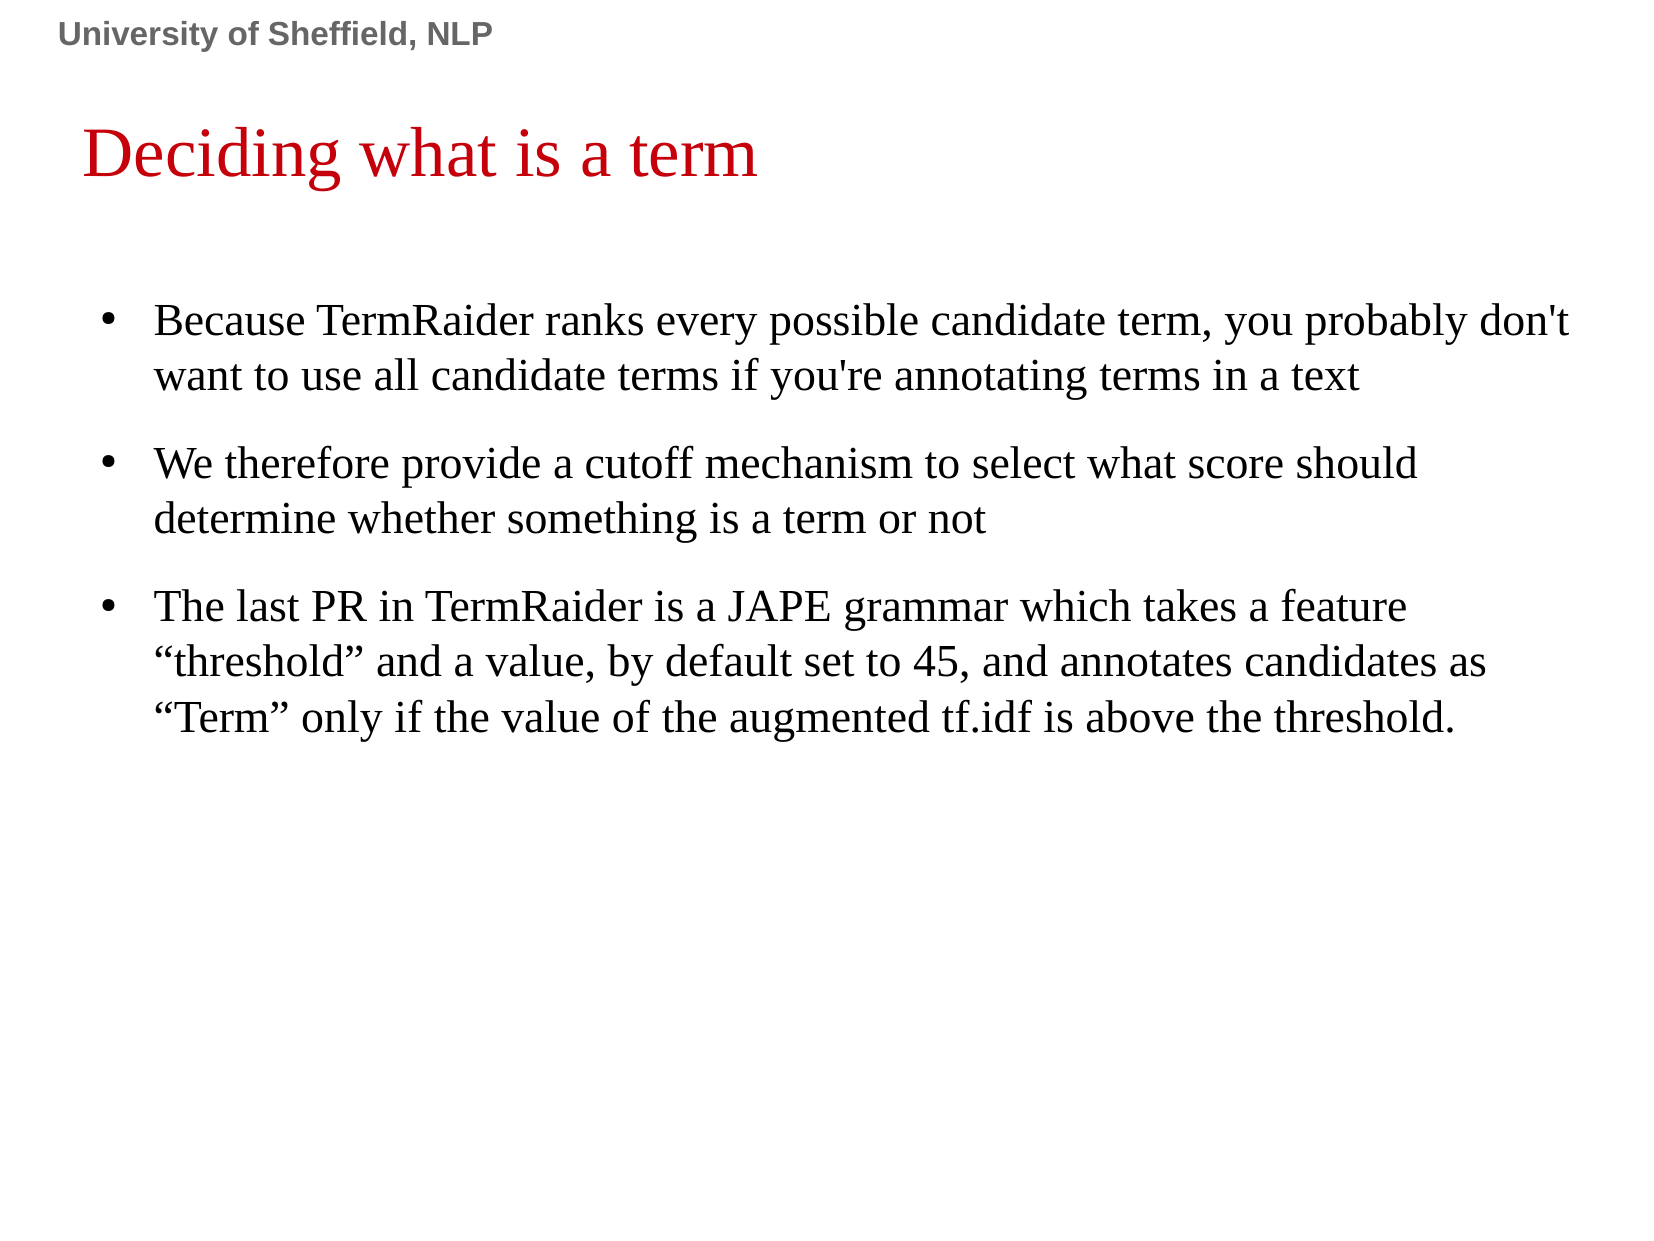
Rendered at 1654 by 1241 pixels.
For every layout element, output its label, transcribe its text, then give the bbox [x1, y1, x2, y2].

list Because TermRaider ranks every possible candidate term, you probably don't want to use all candidate terms if you're annotating terms in a text We therefore provide a cutoff mechanism to select what score should determine whether something is a term or not The last PR in TermRaider is a JAPE grammar which takes a feature “threshold” and a value, by default set to 45, and annotates candidates as “Term” only if the value of the augmented tf.idf is above the threshold. [82, 290, 1571, 1109]
title Deciding what is a term [82, 49, 1571, 257]
